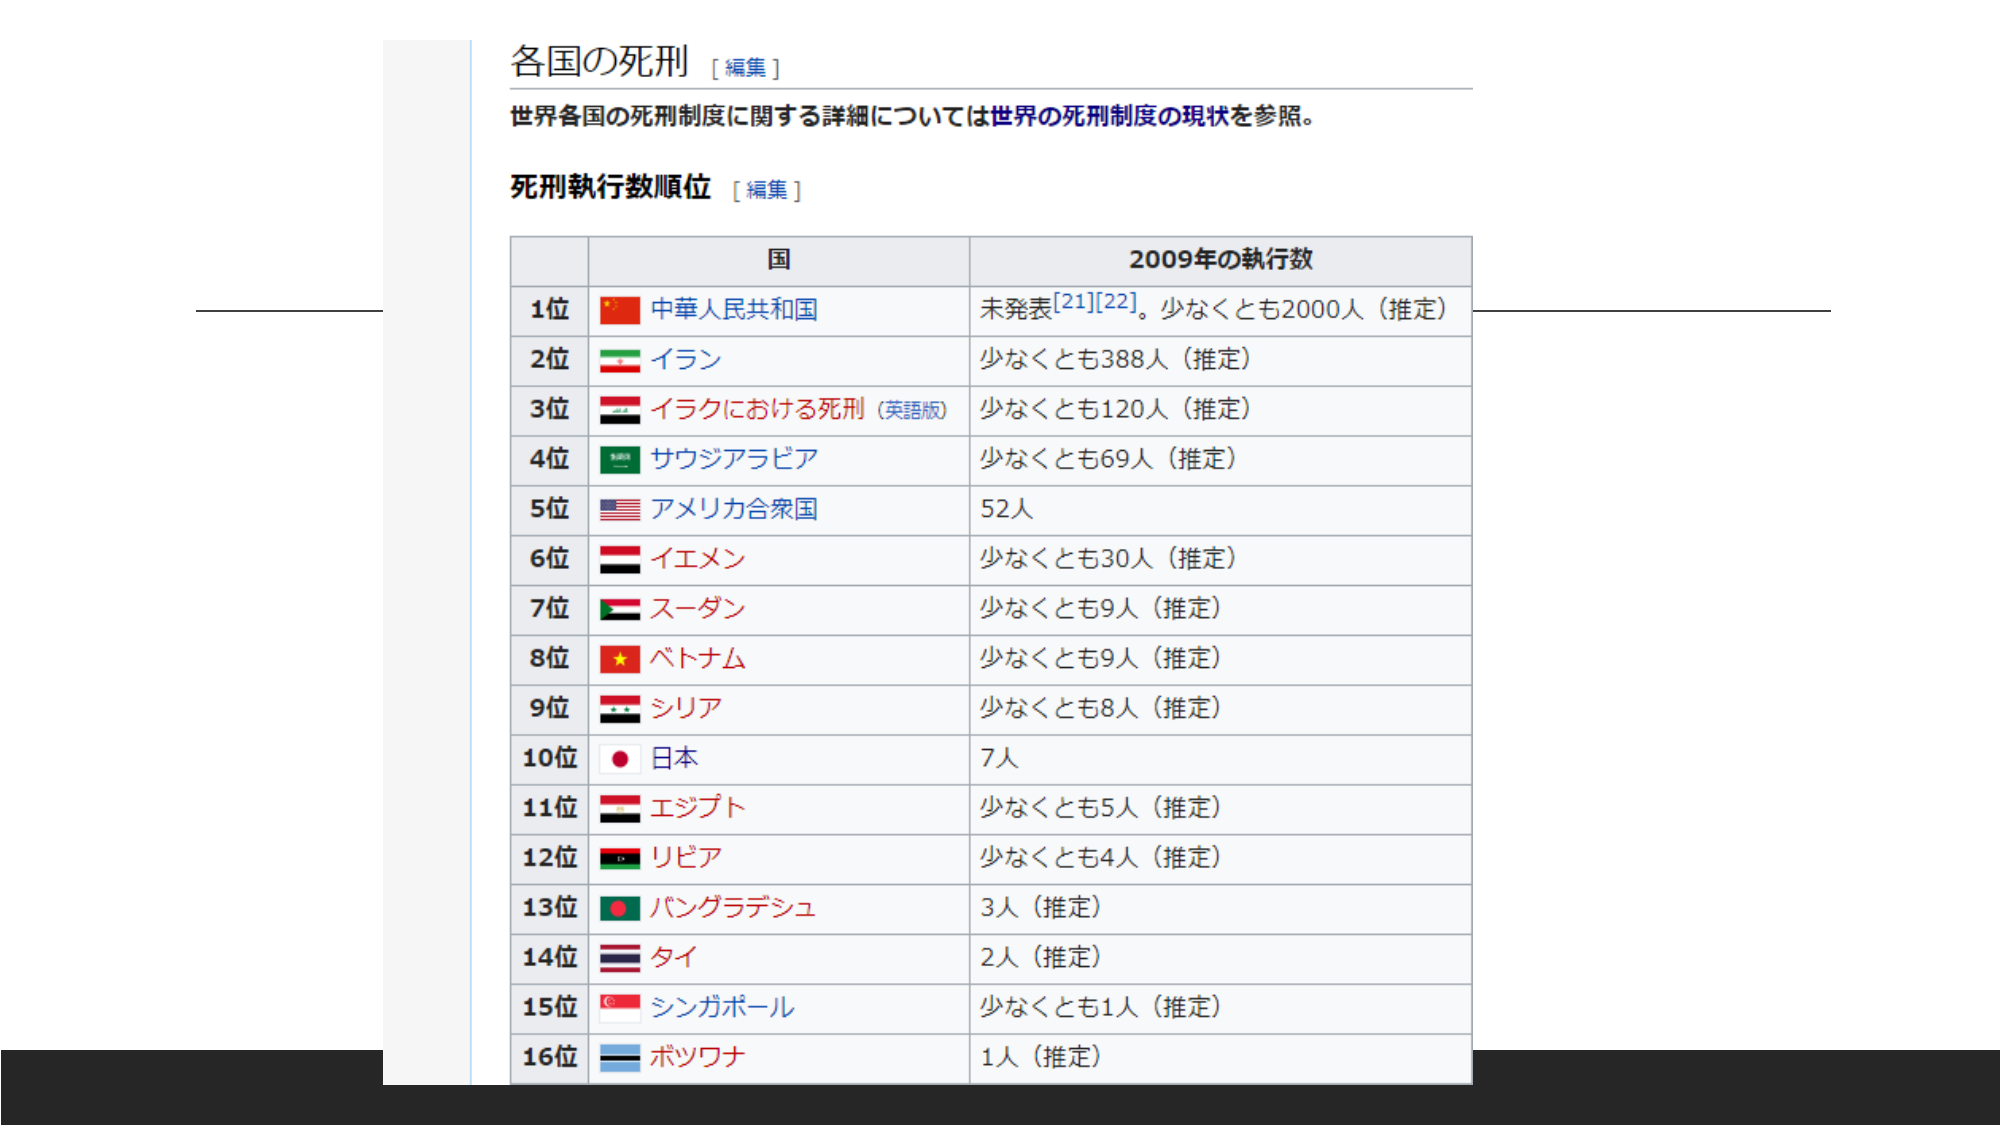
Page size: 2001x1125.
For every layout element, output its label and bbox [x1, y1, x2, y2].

picture [383, 40, 1473, 1085]
